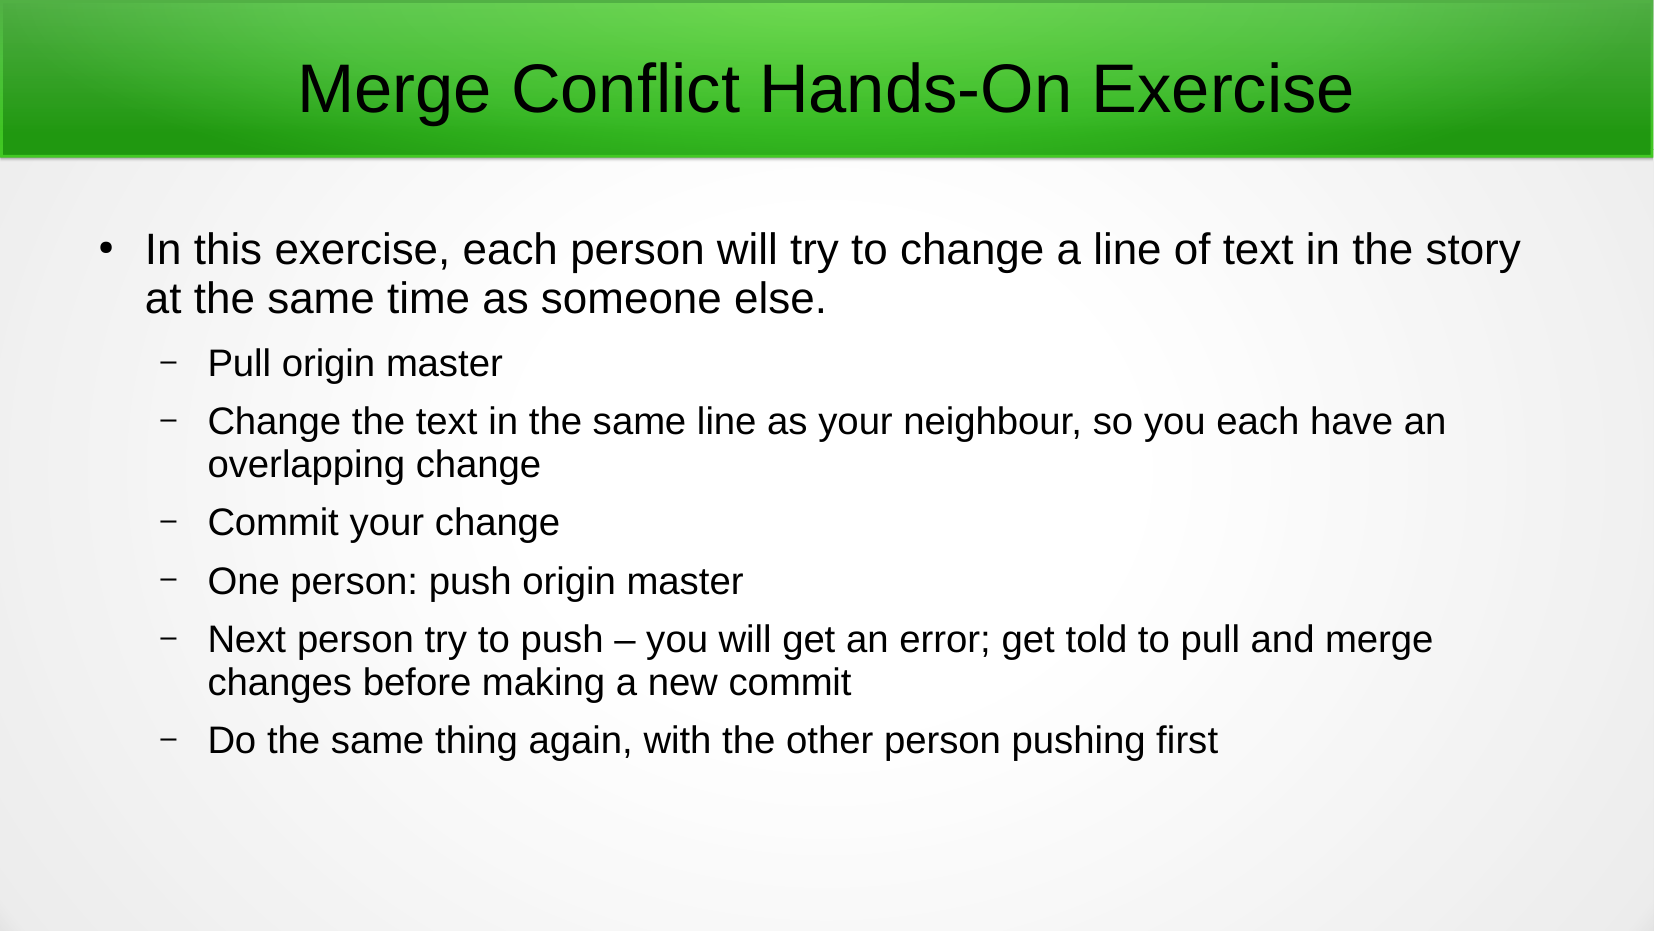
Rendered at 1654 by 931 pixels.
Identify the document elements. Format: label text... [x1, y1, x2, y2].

list In this exercise, each person will try to change a line of text in the story at the same time as someone else. Pull origin master Change the text in the same line as your neighbour, so you each have an overlapping change Commit your change One person: push origin master Next person try to push – you will get an error; get told to pull and merge changes before making a new commit Do the same thing again, with the other person pushing first [82, 224, 1571, 764]
title Merge Conflict Hands-On Exercise [82, 35, 1571, 142]
